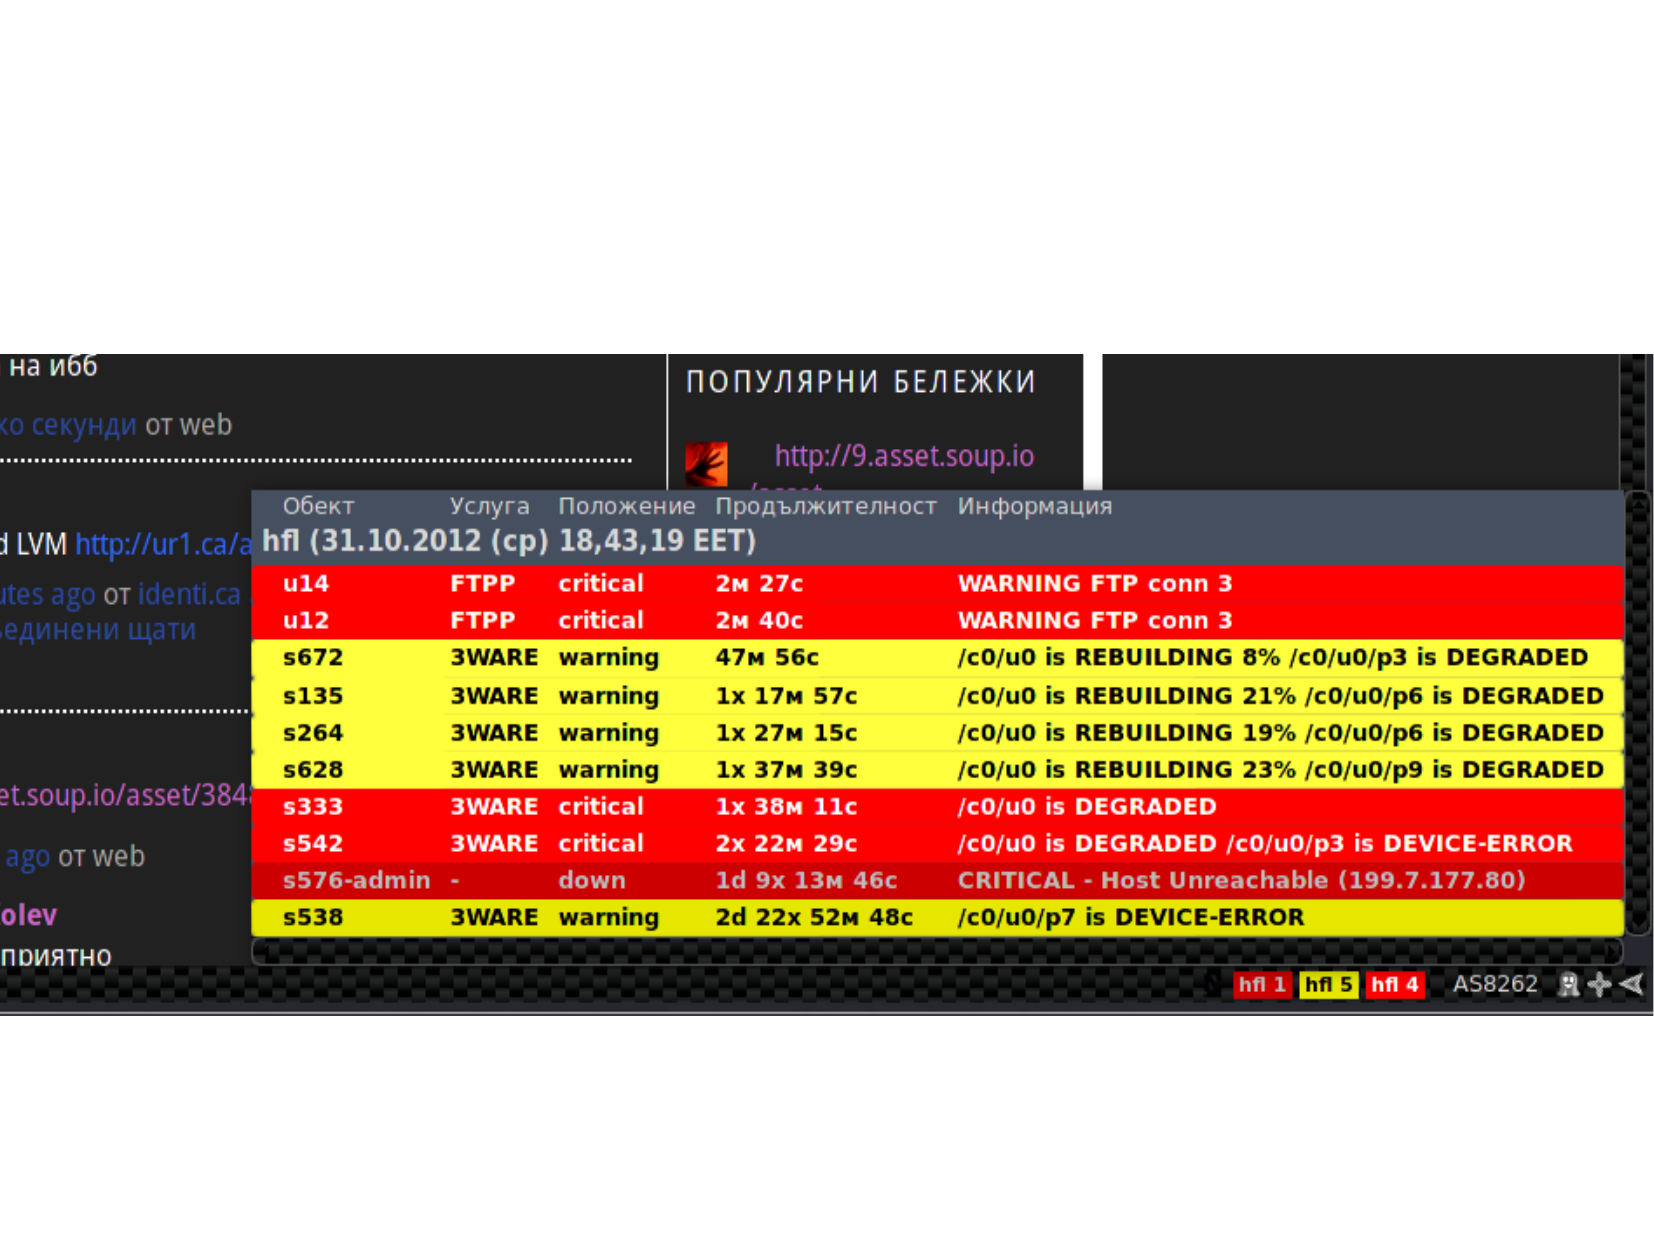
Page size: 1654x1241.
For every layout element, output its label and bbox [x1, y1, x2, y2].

picture [0, 354, 1654, 1016]
